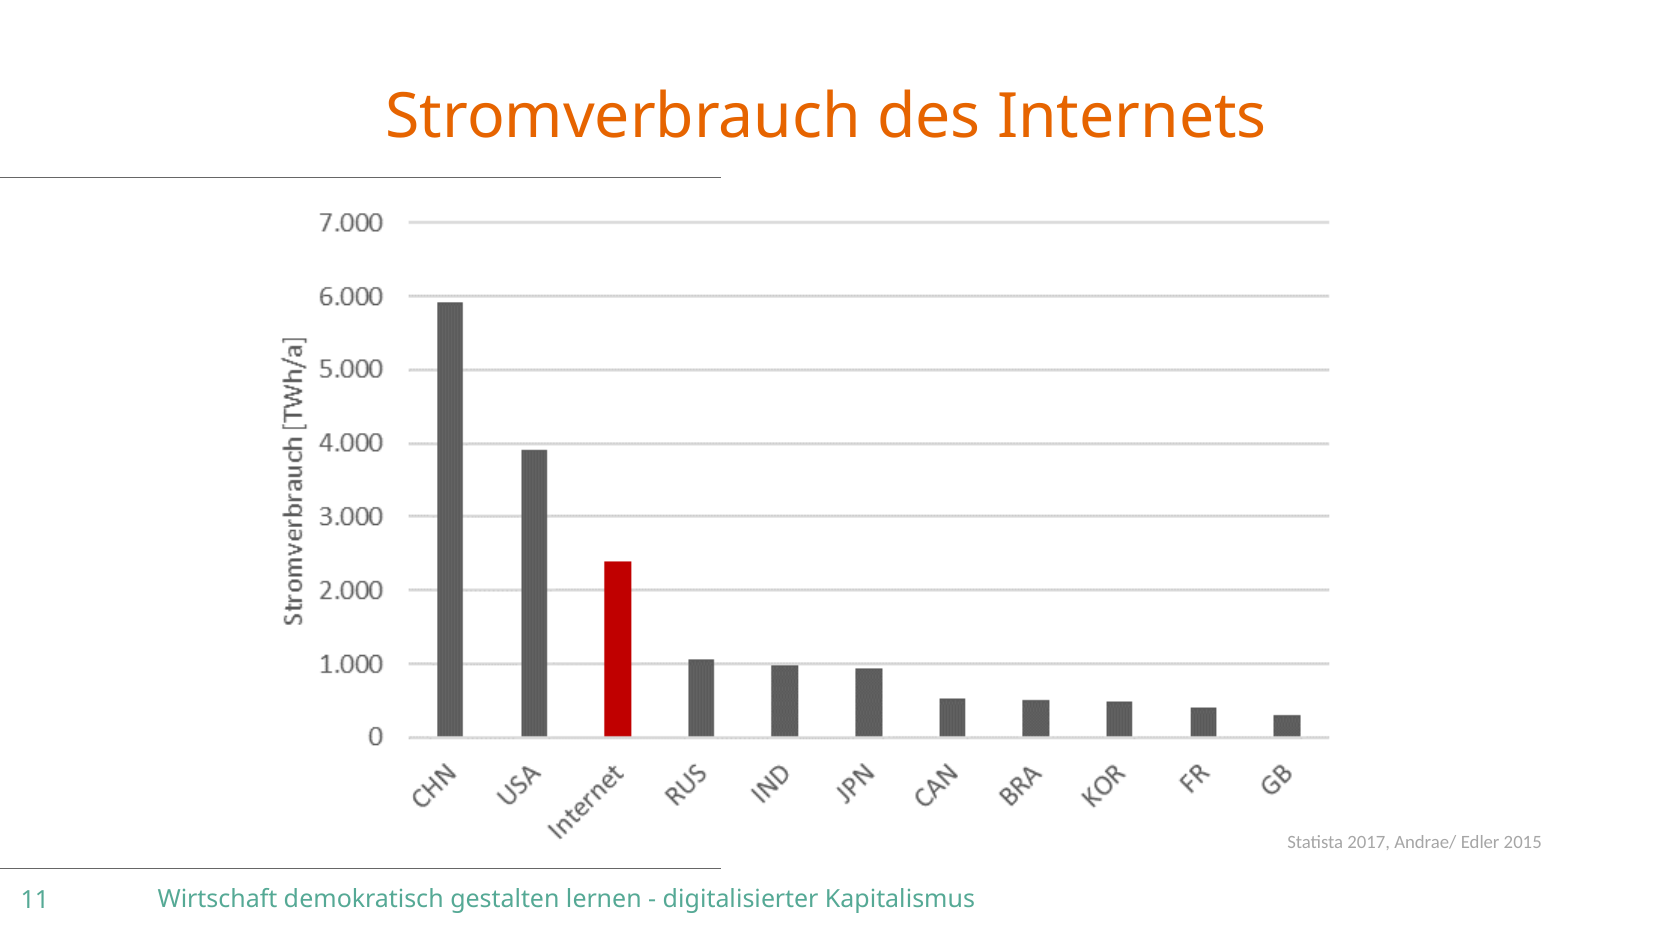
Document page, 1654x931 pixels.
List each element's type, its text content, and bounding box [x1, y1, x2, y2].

title Stromverbrauch des Internets [82, 70, 1571, 144]
text_box Statista 2017, Andrae/ Edler 2015 [1272, 826, 1654, 875]
picture [236, 188, 1364, 866]
